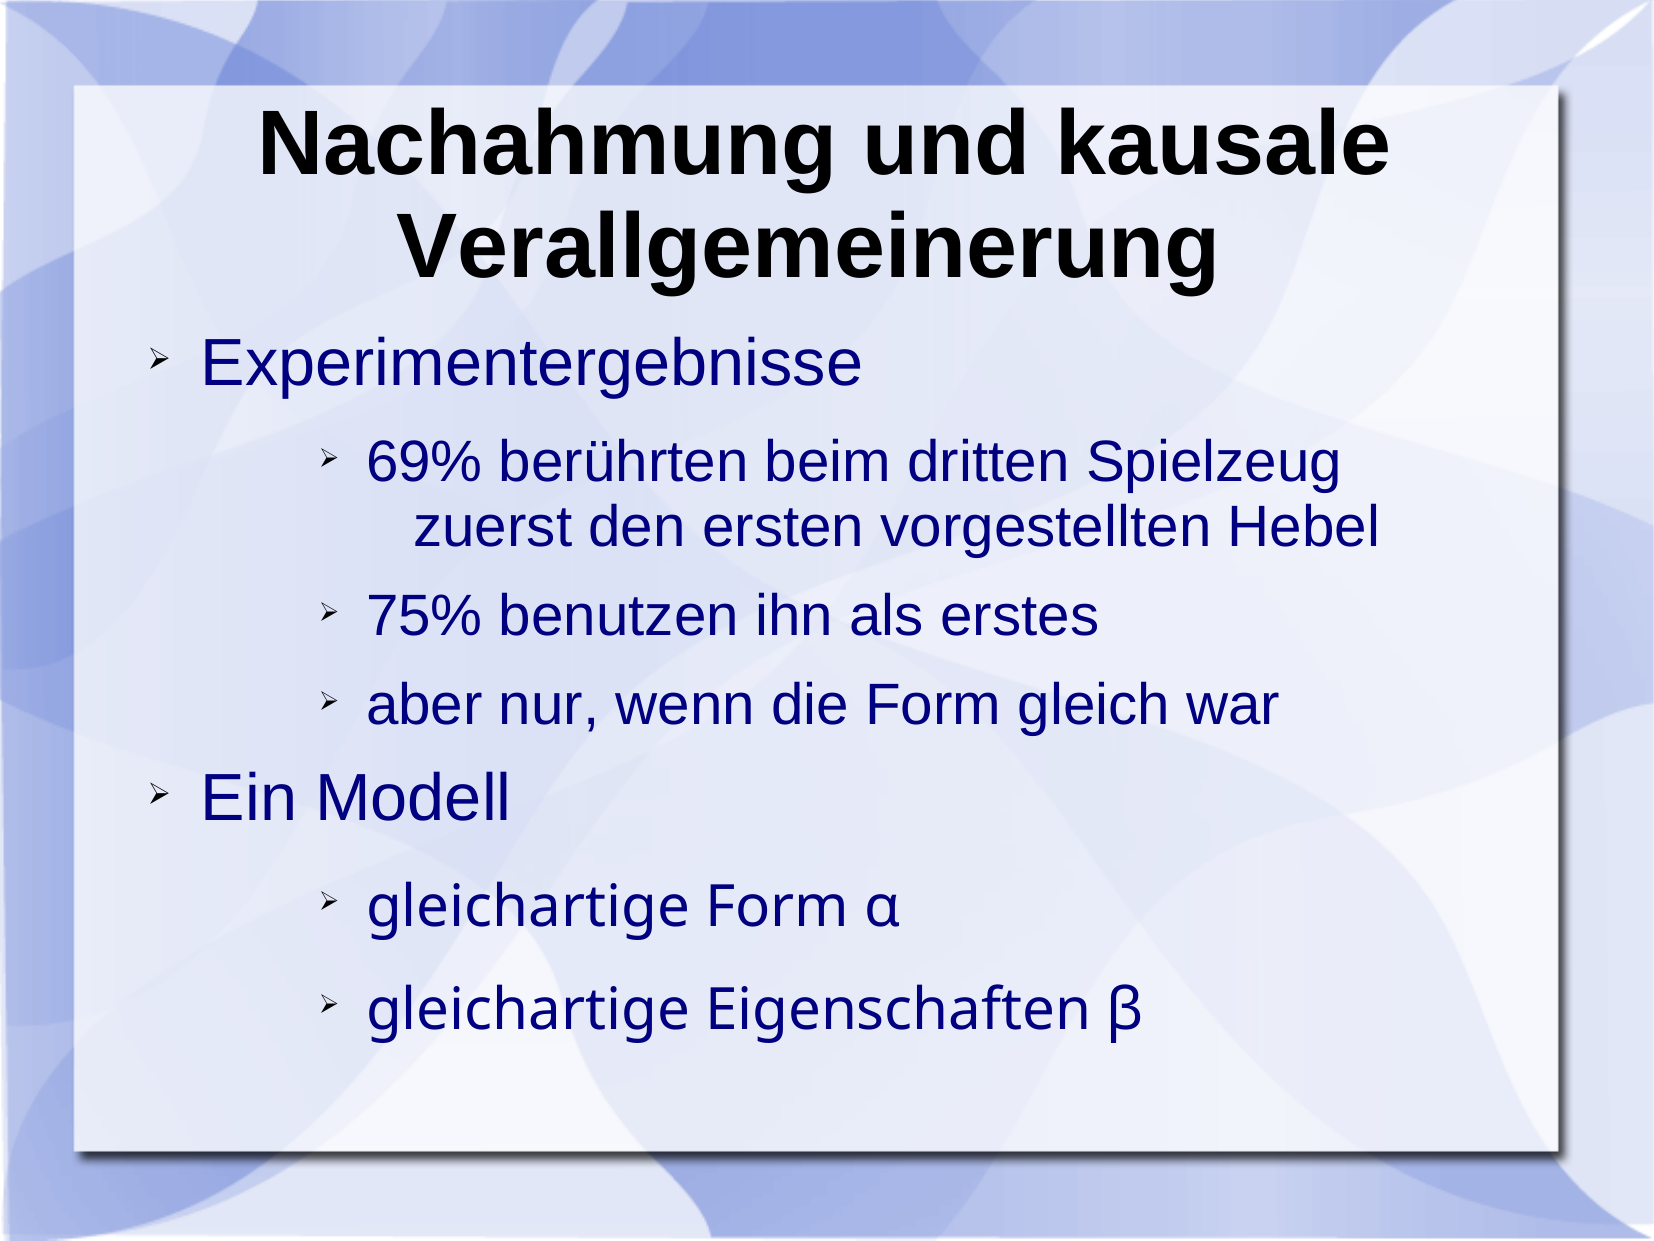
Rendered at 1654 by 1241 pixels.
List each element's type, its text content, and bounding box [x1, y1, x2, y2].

title Nachahmung und kausale Verallgemeinerung [82, 91, 1536, 297]
list Experimentergebnisse 69% berührten beim dritten Spielzeug zuerst den ersten vorgestellten Hebel 75% benutzen ihn als erstes aber nur, wenn die Form gleich war Ein Modell gleichartige Form α gleichartige Eigenschaften β [129, 324, 1489, 1042]
picture [0, 0, 1654, 1241]
